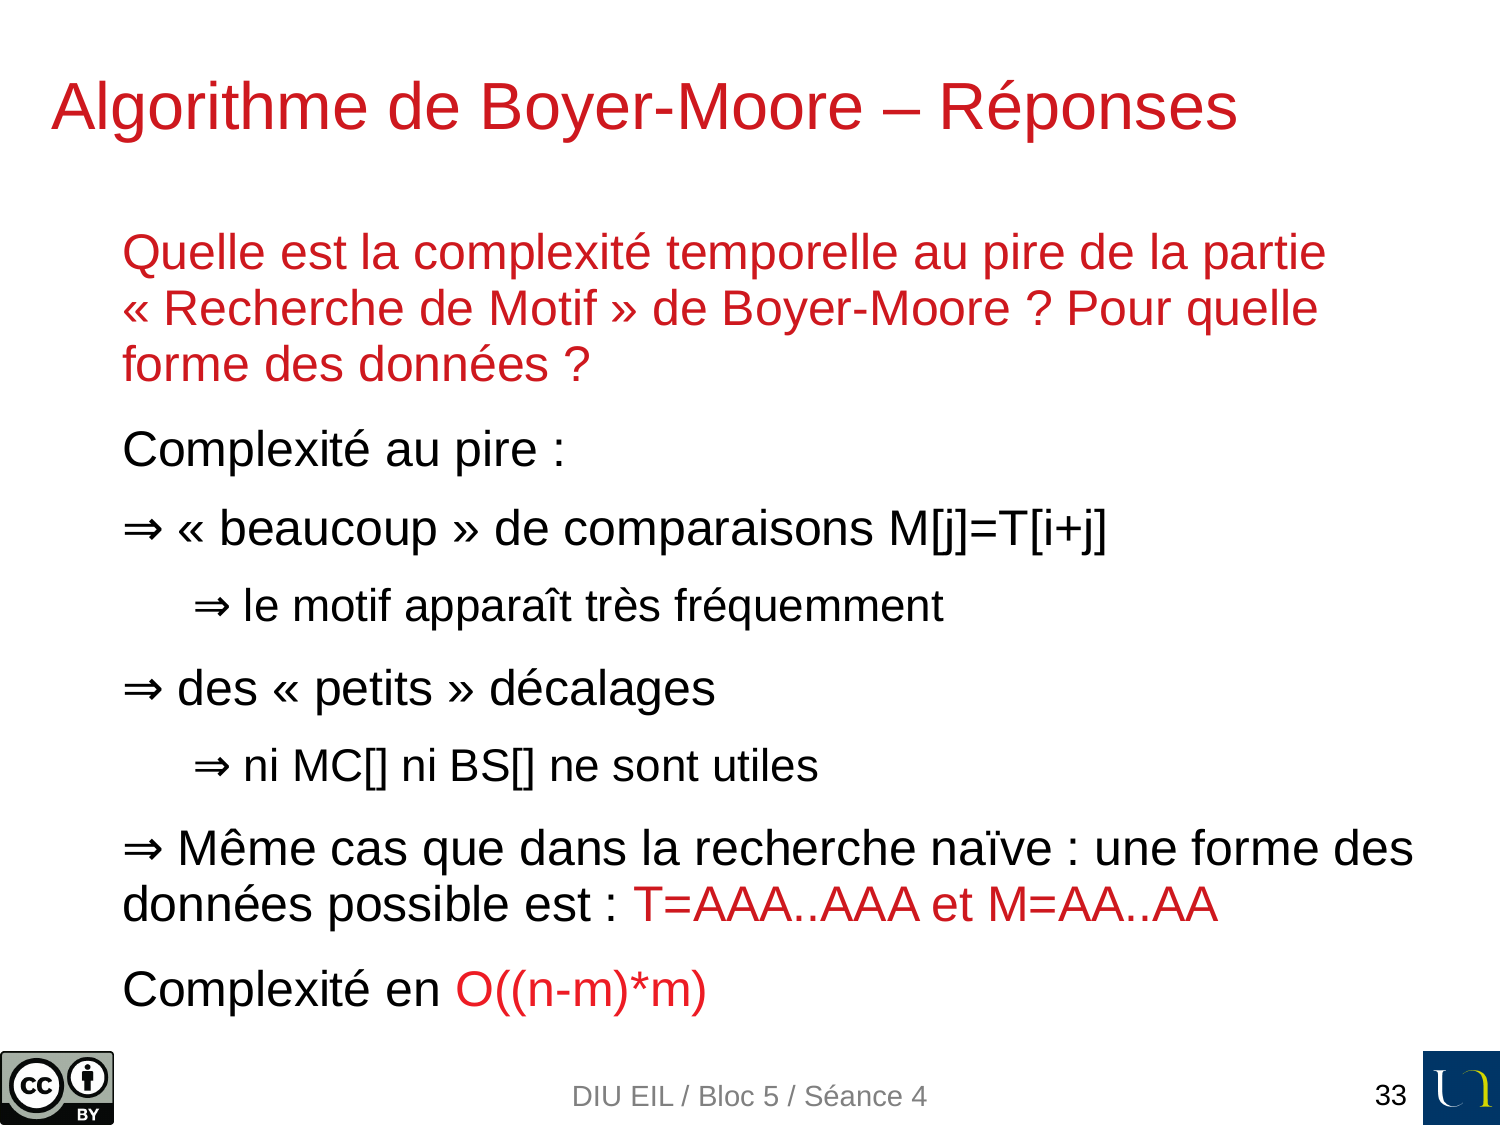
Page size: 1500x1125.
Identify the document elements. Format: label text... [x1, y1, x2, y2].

picture [0, 1051, 114, 1125]
picture [1417, 1051, 1500, 1125]
list Quelle est la complexité temporelle au pire de la partie « Recherche de Motif » de Boyer-Moore ? Pour quelle forme des données ? Complexité au pire : ⇒ « beaucoup » de comparaisons M[j]=T[i+j] ⇒ le motif apparaît très fréquemment ⇒ des « petits » décalages ⇒ ni MC[] ni BS[] ne sont utiles ⇒ Même cas que dans la recherche naïve : une forme des données possible est : T=AAA..AAA et M=AA..AA Complexité en O((n-m)*m) [51, 224, 1449, 1052]
title Algorithme de Boyer-Moore – Réponses [51, 44, 1449, 170]
